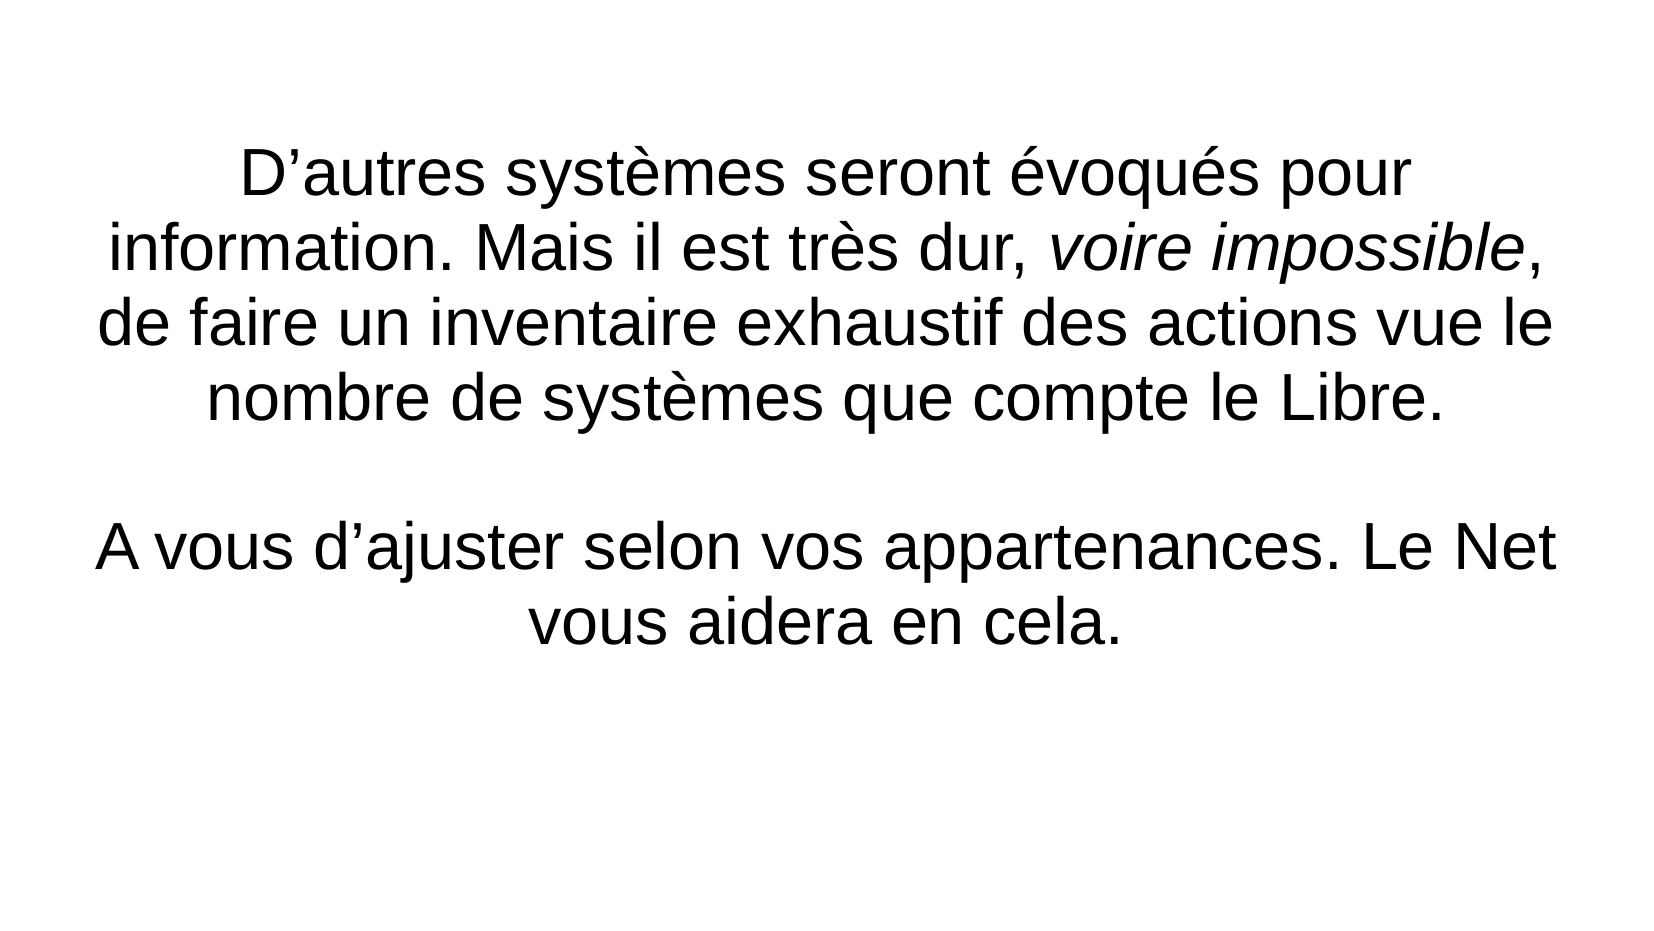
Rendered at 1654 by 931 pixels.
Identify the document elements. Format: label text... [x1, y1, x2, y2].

subtitle D’autres systèmes seront évoqués pour information. Mais il est très dur, voire impossible, de faire un inventaire exhaustif des actions vue le nombre de systèmes que compte le Libre. A vous d’ajuster selon vos appartenances. Le Net vous aidera en cela. [82, 37, 1571, 757]
